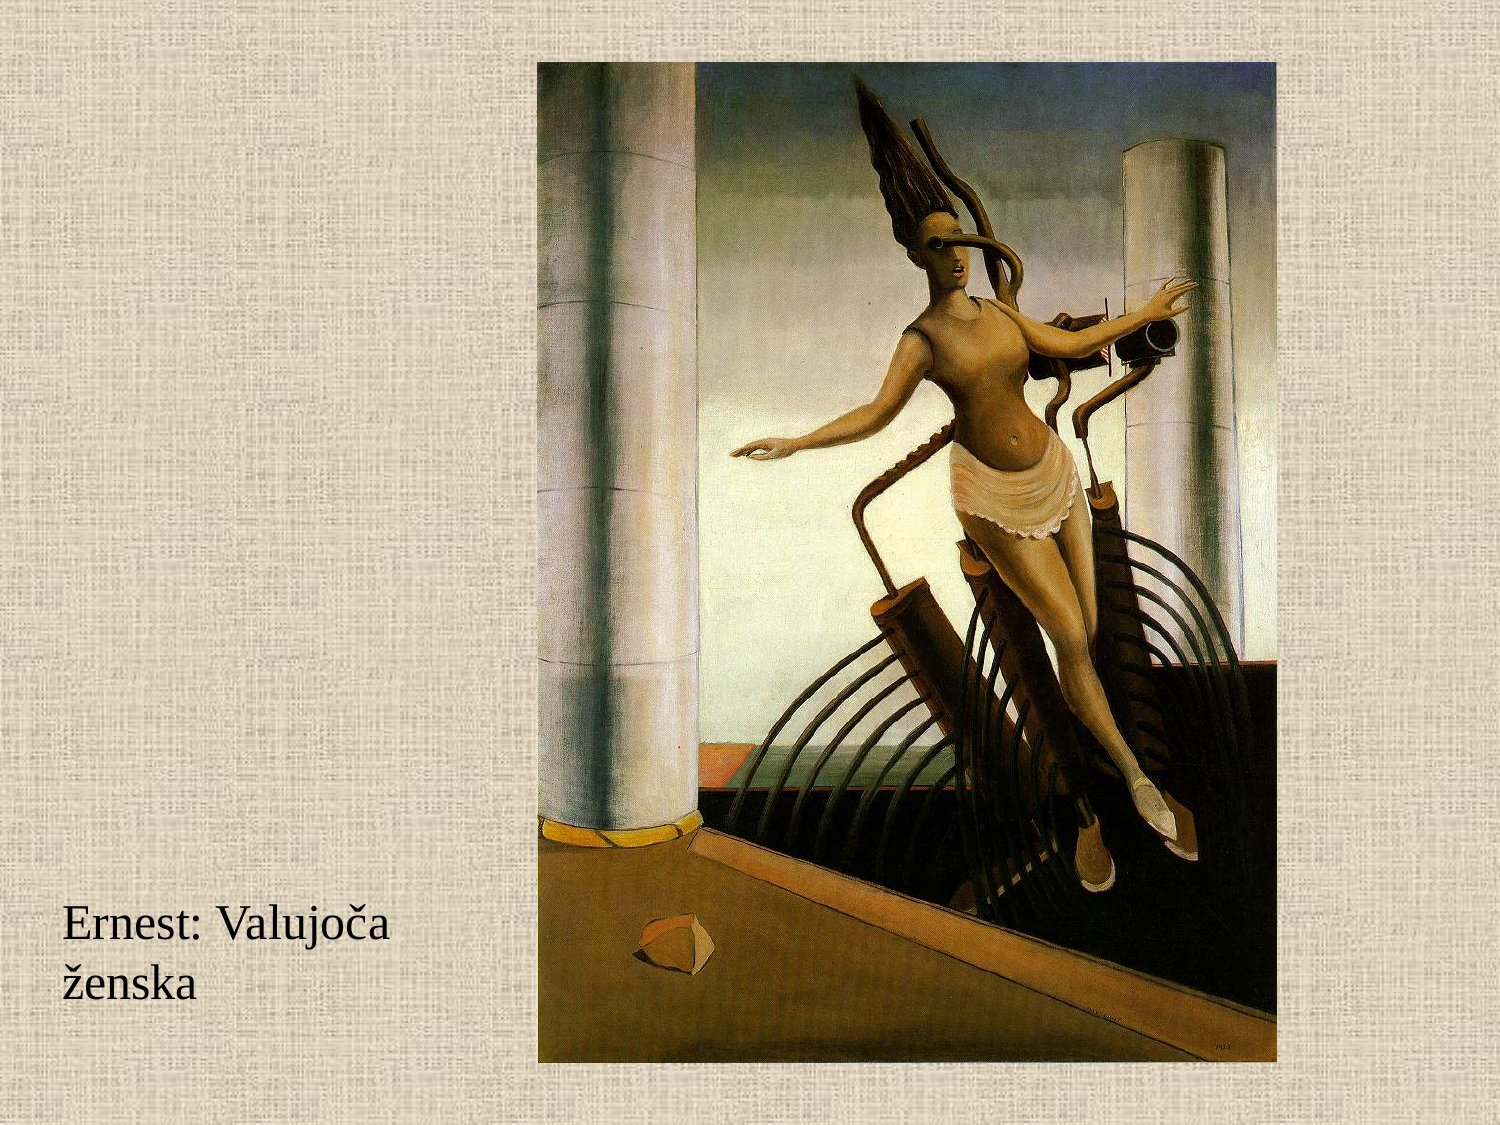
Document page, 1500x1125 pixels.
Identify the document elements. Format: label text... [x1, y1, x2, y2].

text_box Ernest: Valujoča ženska [47, 881, 513, 1017]
picture [0, 0, 1500, 1125]
